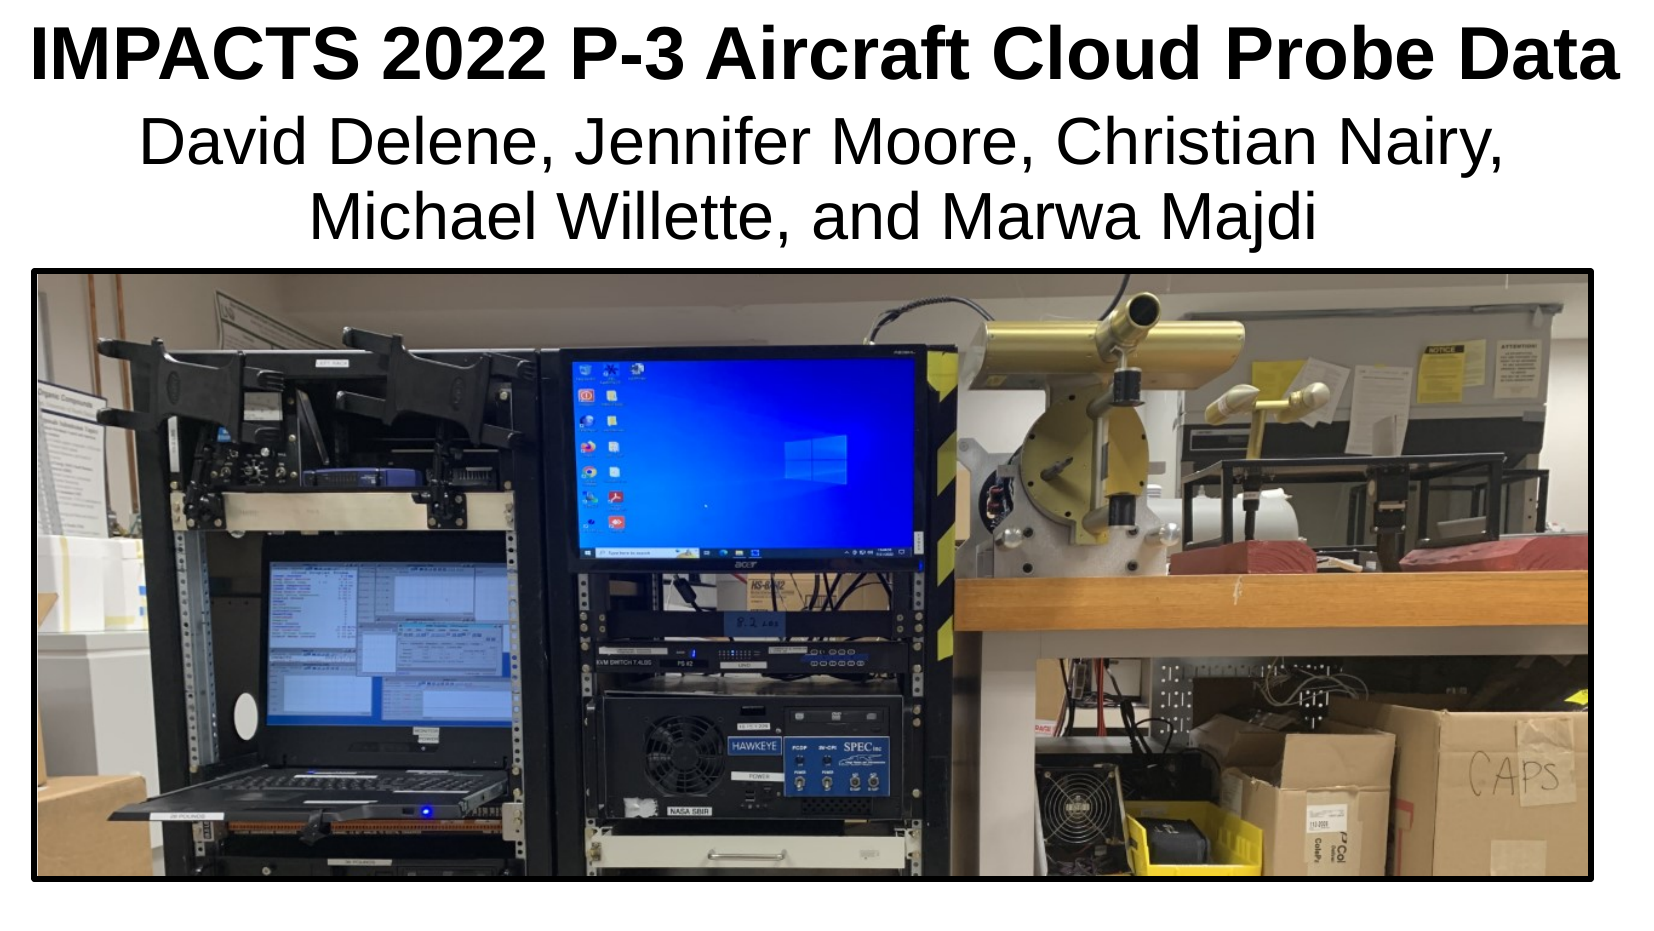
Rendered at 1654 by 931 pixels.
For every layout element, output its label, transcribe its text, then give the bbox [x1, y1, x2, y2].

picture [37, 274, 1588, 876]
text_box IMPACTS 2022 P-3 Aircraft Cloud Probe Data [0, 3, 1654, 103]
text_box David Delene, Jennifer Moore, Christian Nairy, Michael Willette, and Marwa Majdi [35, 96, 1611, 261]
